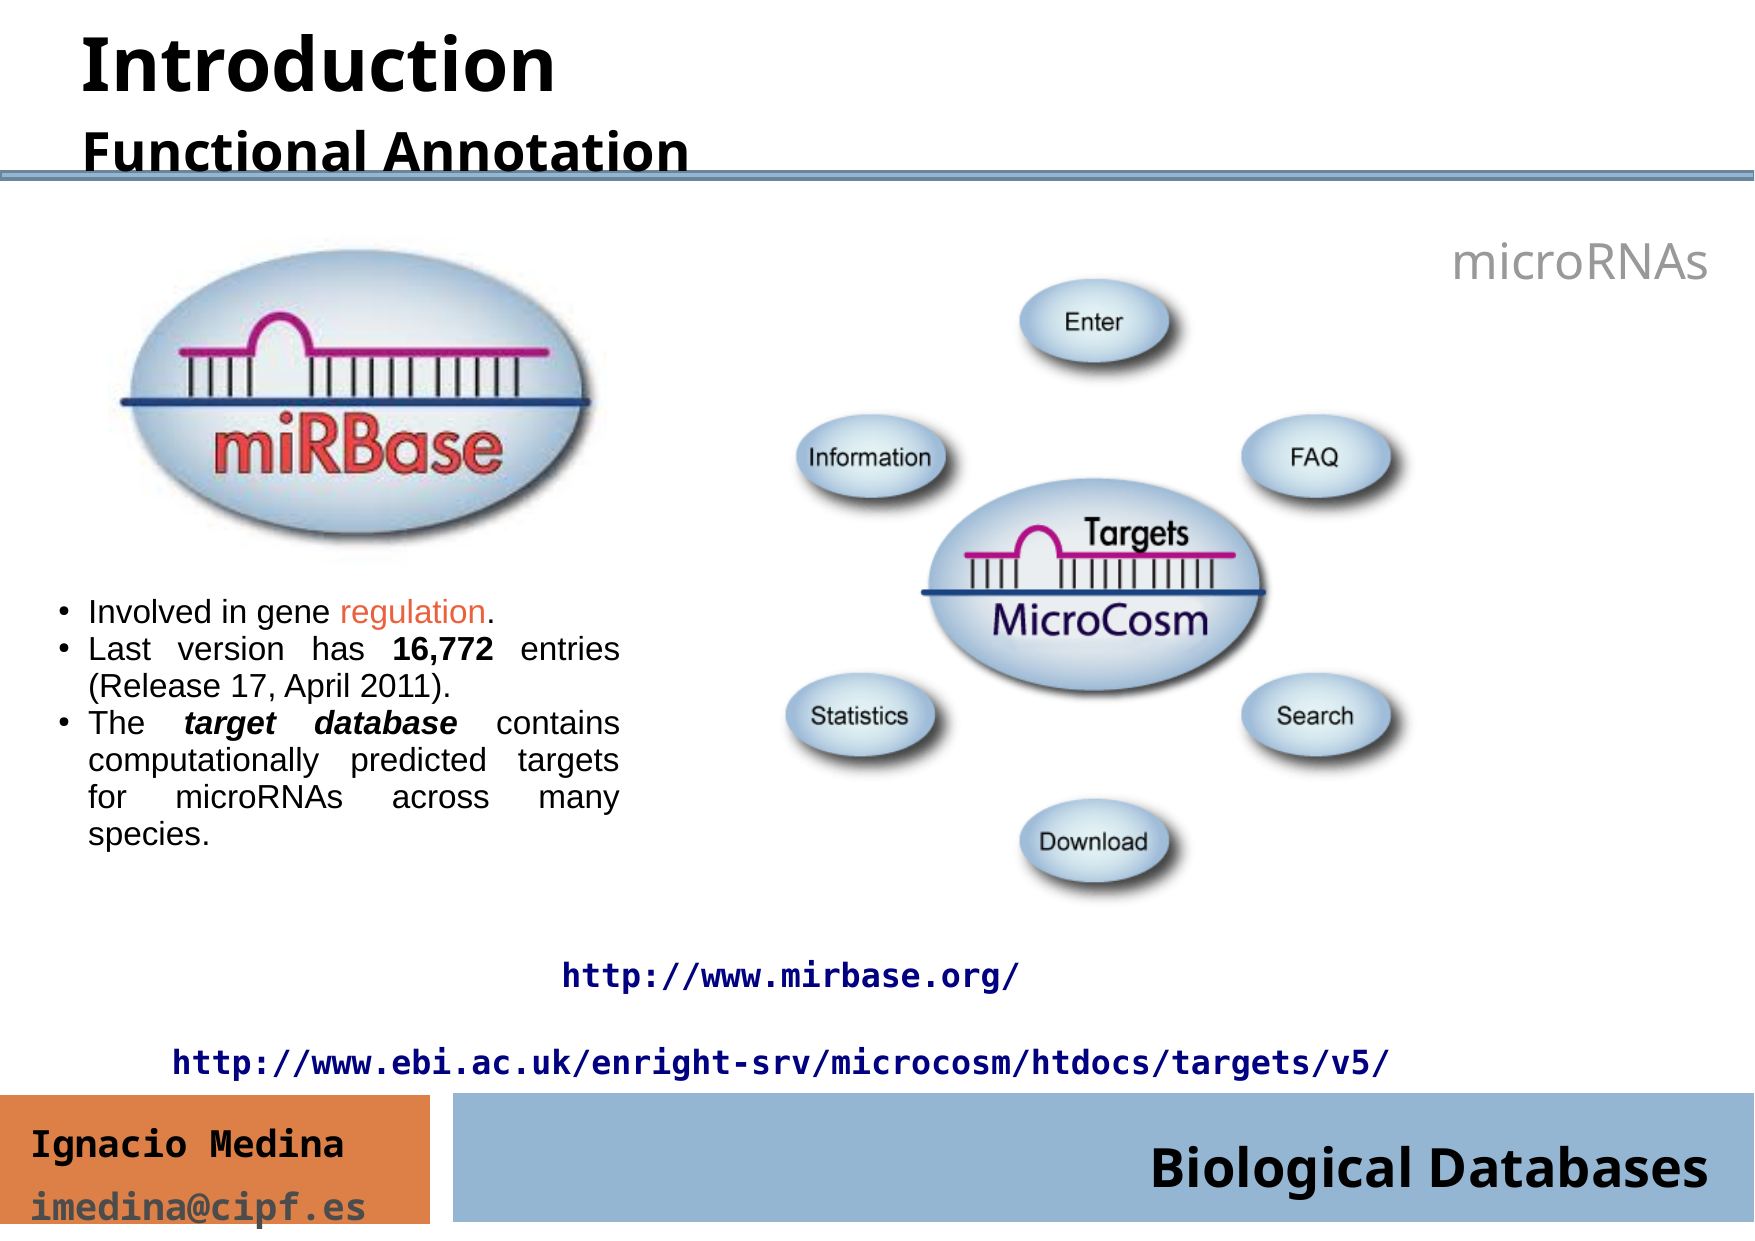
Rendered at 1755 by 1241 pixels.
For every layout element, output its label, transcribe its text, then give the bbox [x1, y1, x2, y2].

text_box Involved in gene regulation. Last version has 16,772 entries (Release 17, April 2011). The target database contains computationally predicted targets for microRNAs across many species. [43, 586, 636, 914]
text_box microRNAs [1290, 218, 1726, 295]
text_box http://www.ebi.ac.uk/enright-srv/microcosm/htdocs/targets/v5/ [156, 1036, 1425, 1090]
title [59, 153, 1571, 243]
text_box http://www.mirbase.org/ [545, 949, 1036, 1004]
text_box Biological Databases [675, 1122, 1726, 1200]
picture [108, 205, 607, 596]
text_box [0, 171, 112, 179]
text_box Introduction Functional Annotation [67, 3, 1688, 168]
picture [753, 260, 1440, 907]
text_box Ignacio Medina imedina@cipf.es [15, 1110, 406, 1213]
text_box [1571, 171, 1754, 179]
